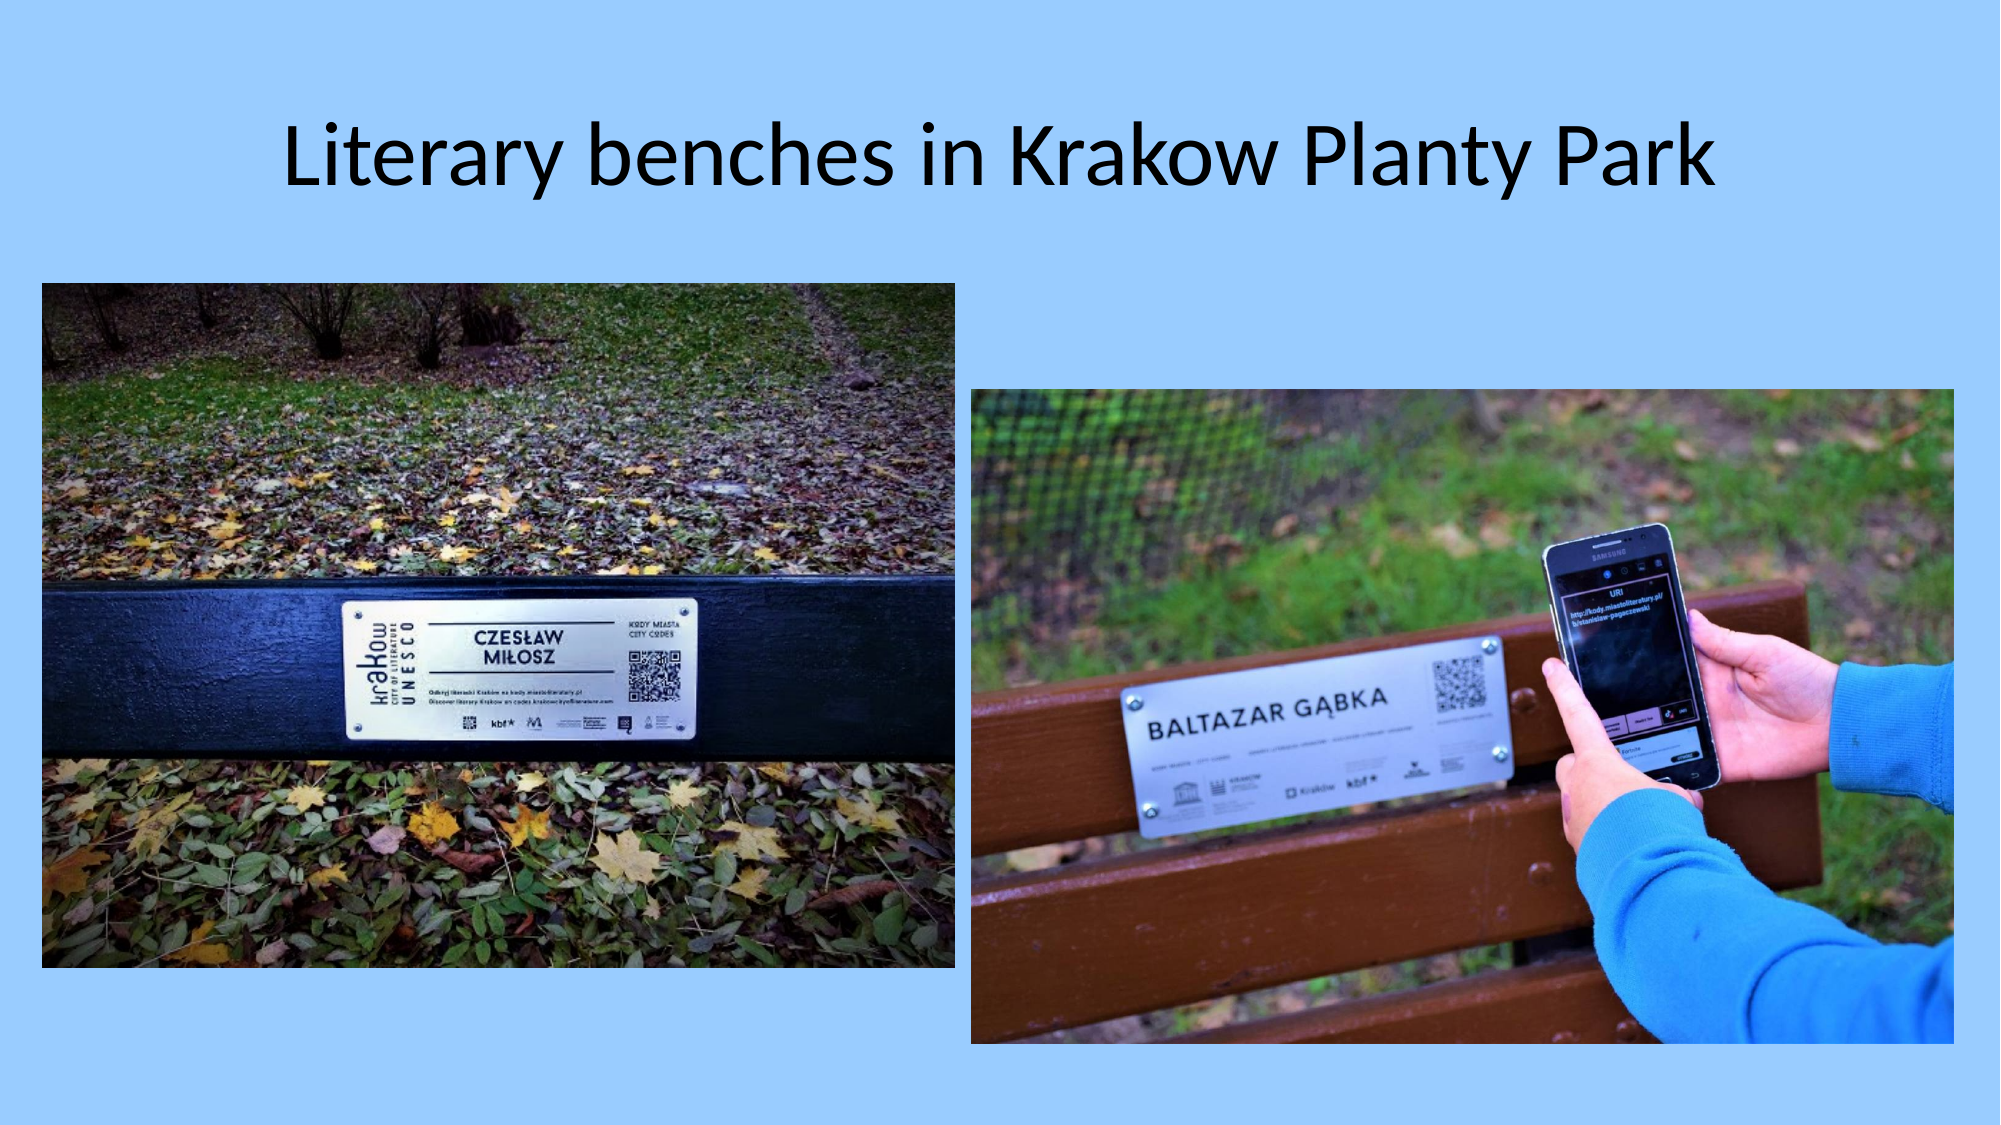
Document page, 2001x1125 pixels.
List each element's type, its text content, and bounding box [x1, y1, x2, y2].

title Literary benches in Krakow Planty Park [0, 85, 2000, 224]
picture [971, 389, 1954, 1044]
picture [42, 283, 955, 968]
